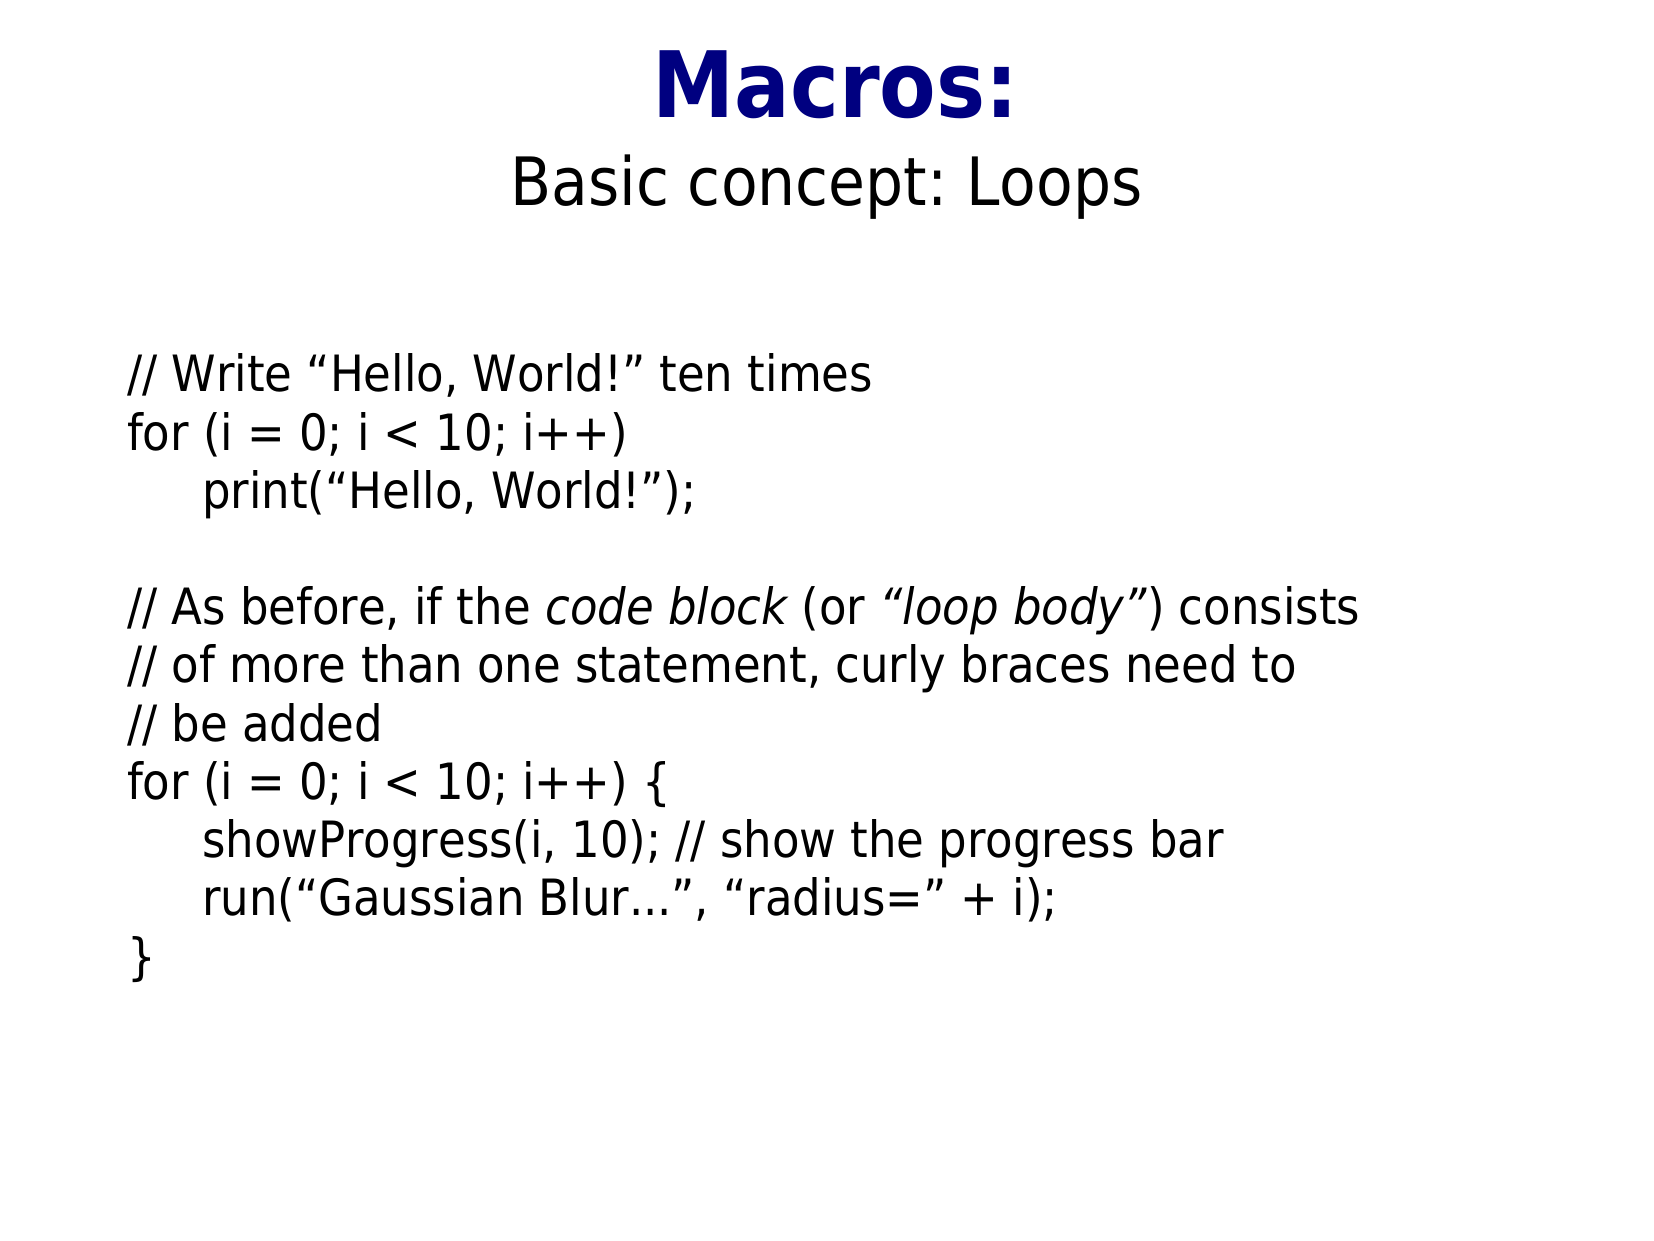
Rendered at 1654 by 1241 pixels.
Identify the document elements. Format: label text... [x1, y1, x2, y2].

title Basic concept: Loops [82, 141, 1571, 287]
title Macros: [82, 31, 1571, 141]
text_box // Write “Hello, World!” ten times for (i = 0; i < 10; i++) print(“Hello, World!”); // As before, if the code block (or “loop body”) consists // of more than one statement, curly braces need to // be added for (i = 0; i < 10; i++) { showProgress(i, 10); // show the progress bar run(“Gaussian Blur...”, “radius=” + i); } [112, 337, 1538, 1052]
